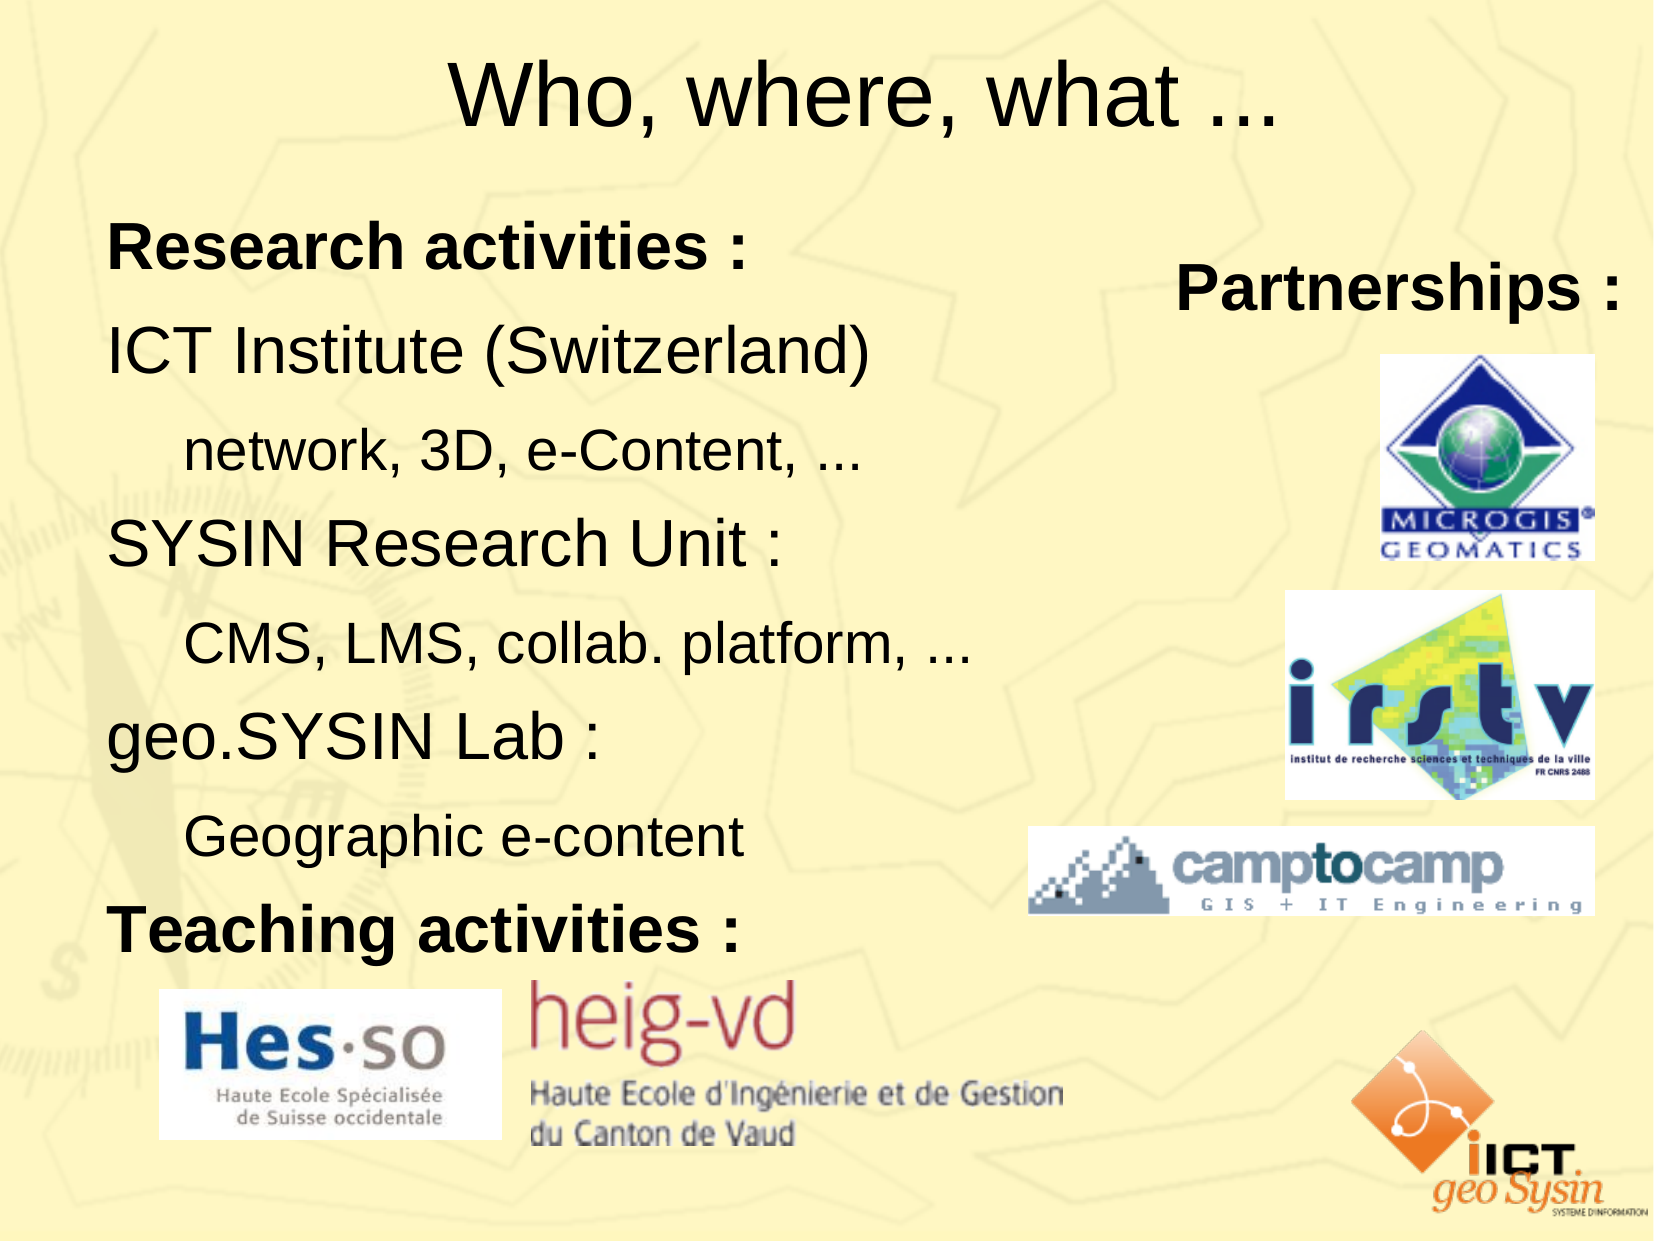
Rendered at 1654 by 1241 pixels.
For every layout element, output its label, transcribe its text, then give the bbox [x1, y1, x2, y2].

list Research activities : ICT Institute (Switzerland) network, 3D, e-Content, ... SYSIN Research Unit : CMS, LMS, collab. platform, ... geo.SYSIN Lab : Geographic e-content Teaching activities : [88, 209, 1625, 967]
picture [0, 0, 1654, 1241]
text_box Partnerships : [1062, 249, 1625, 325]
text_box Who, where, what ... [295, 43, 1418, 146]
